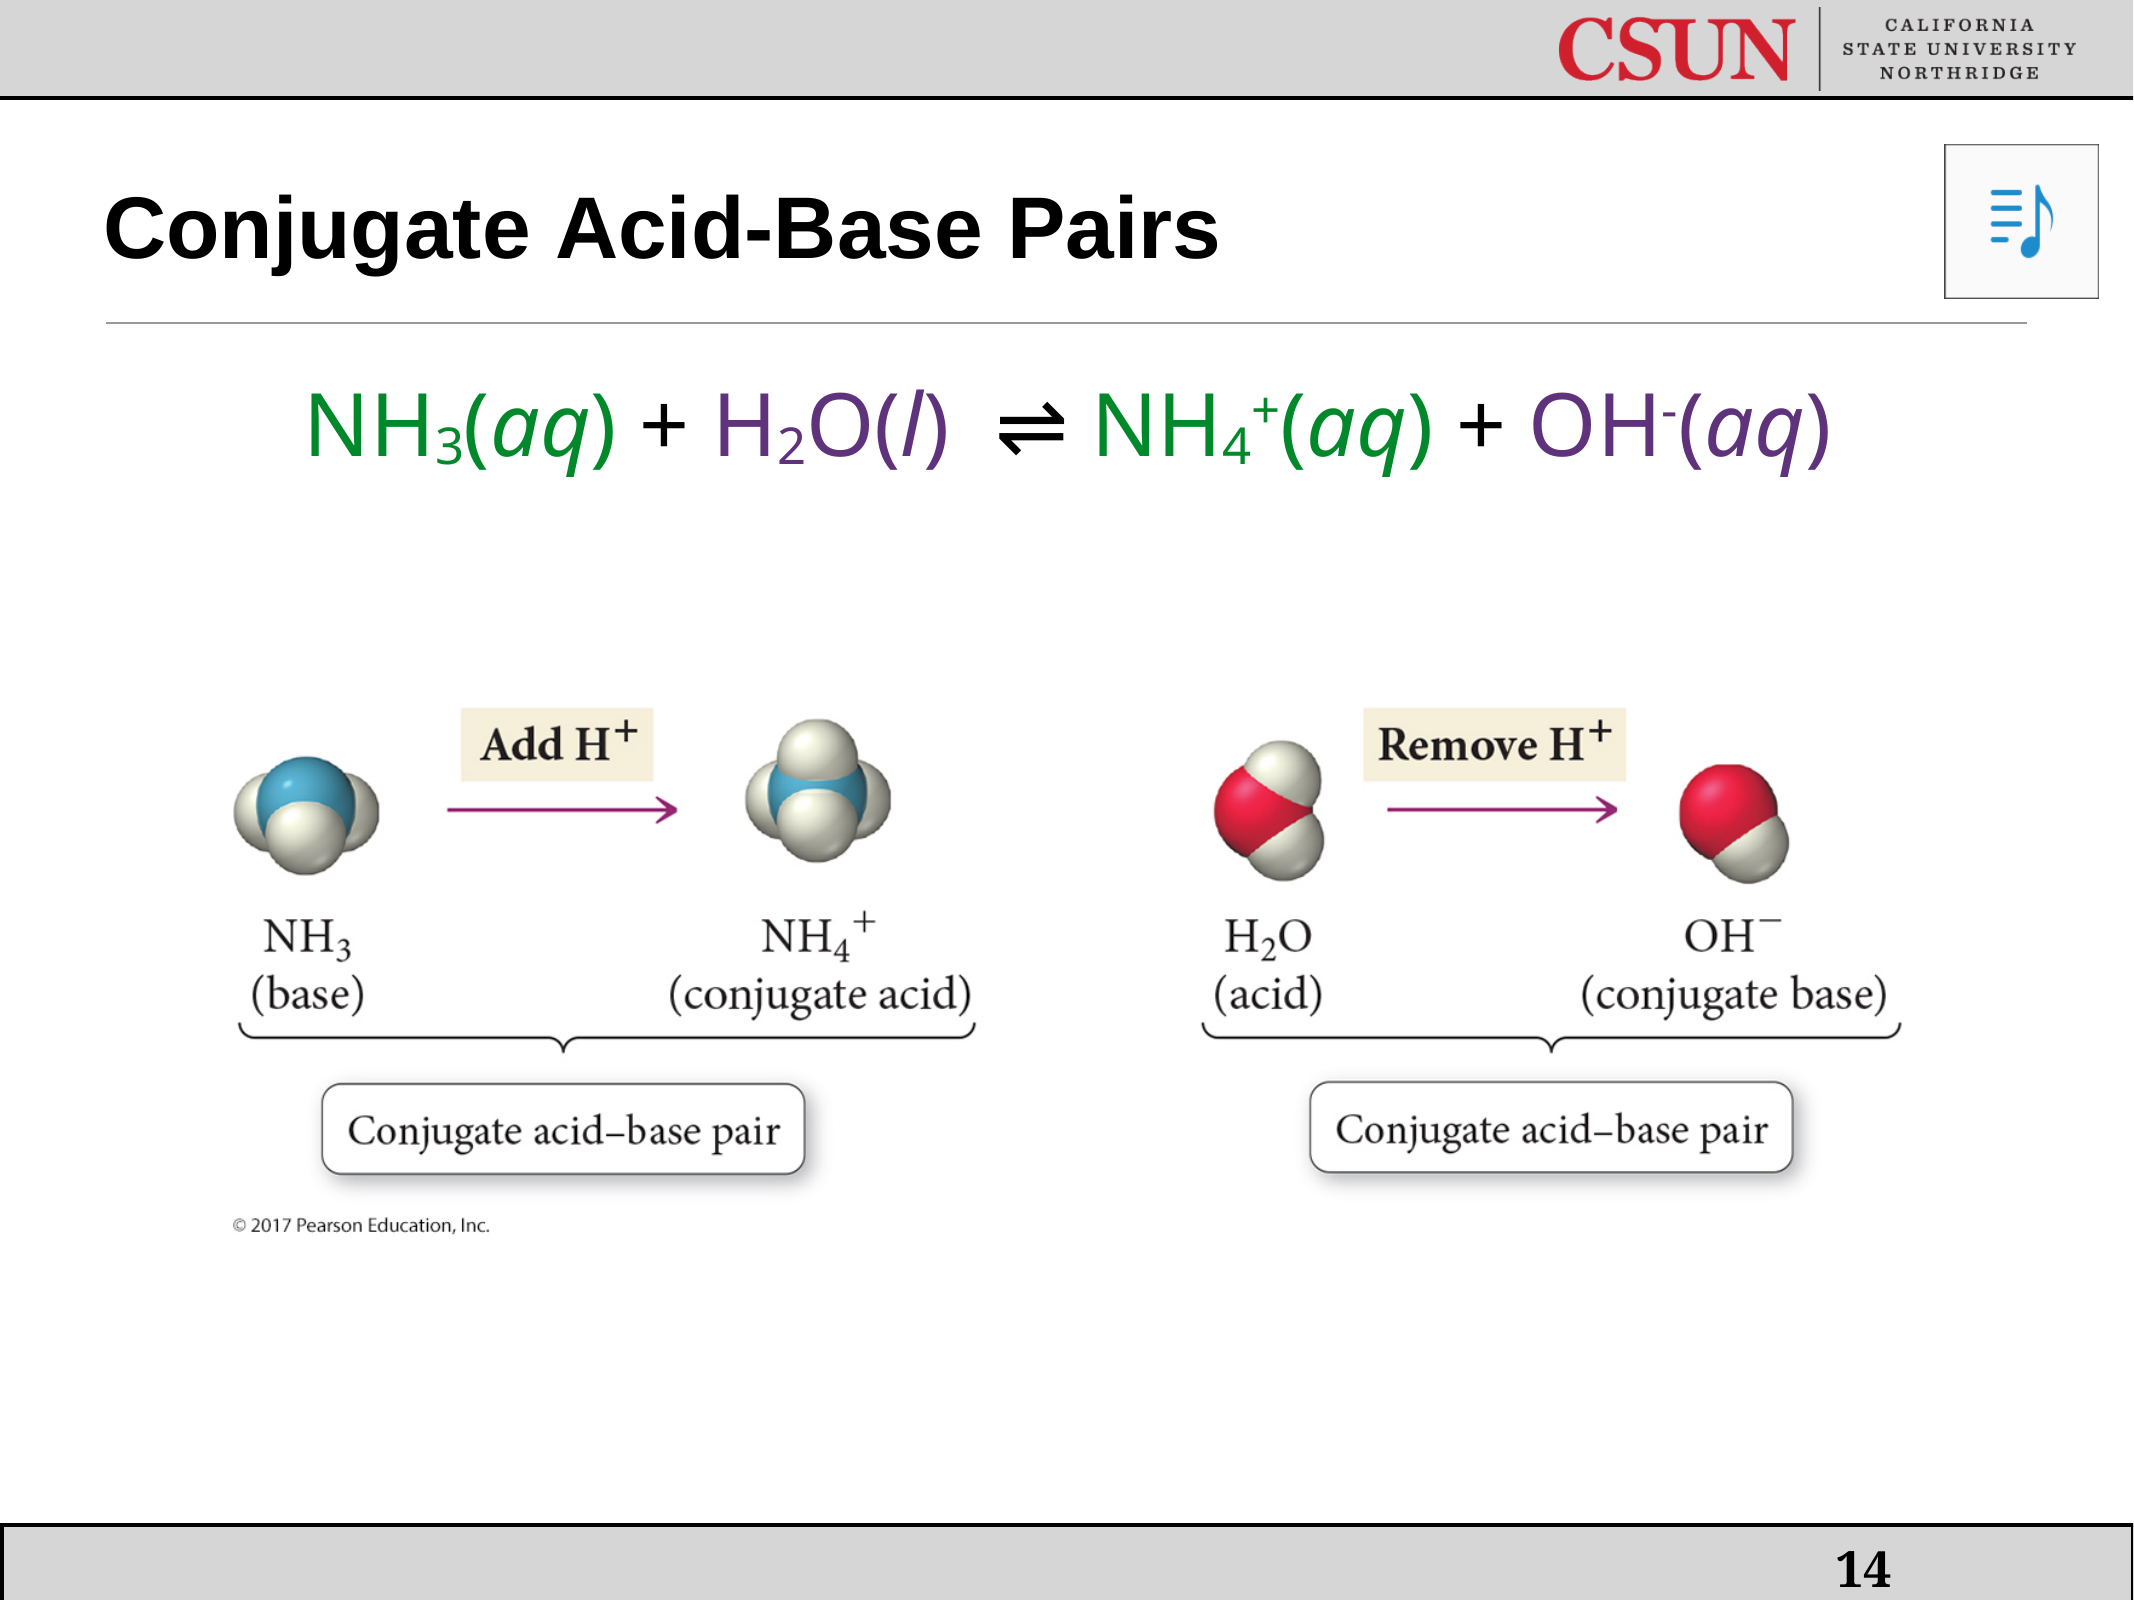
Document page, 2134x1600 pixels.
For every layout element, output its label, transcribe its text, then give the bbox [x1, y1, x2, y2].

text_box NH3(aq) + H2O(l) ⇌ NH4+(aq) + OH-(aq) [295, 360, 1840, 483]
picture [220, 694, 1915, 1244]
picture [1559, 7, 2076, 91]
text_box [1943, 143, 2101, 301]
title Conjugate Acid-Base Pairs [94, 105, 2041, 285]
